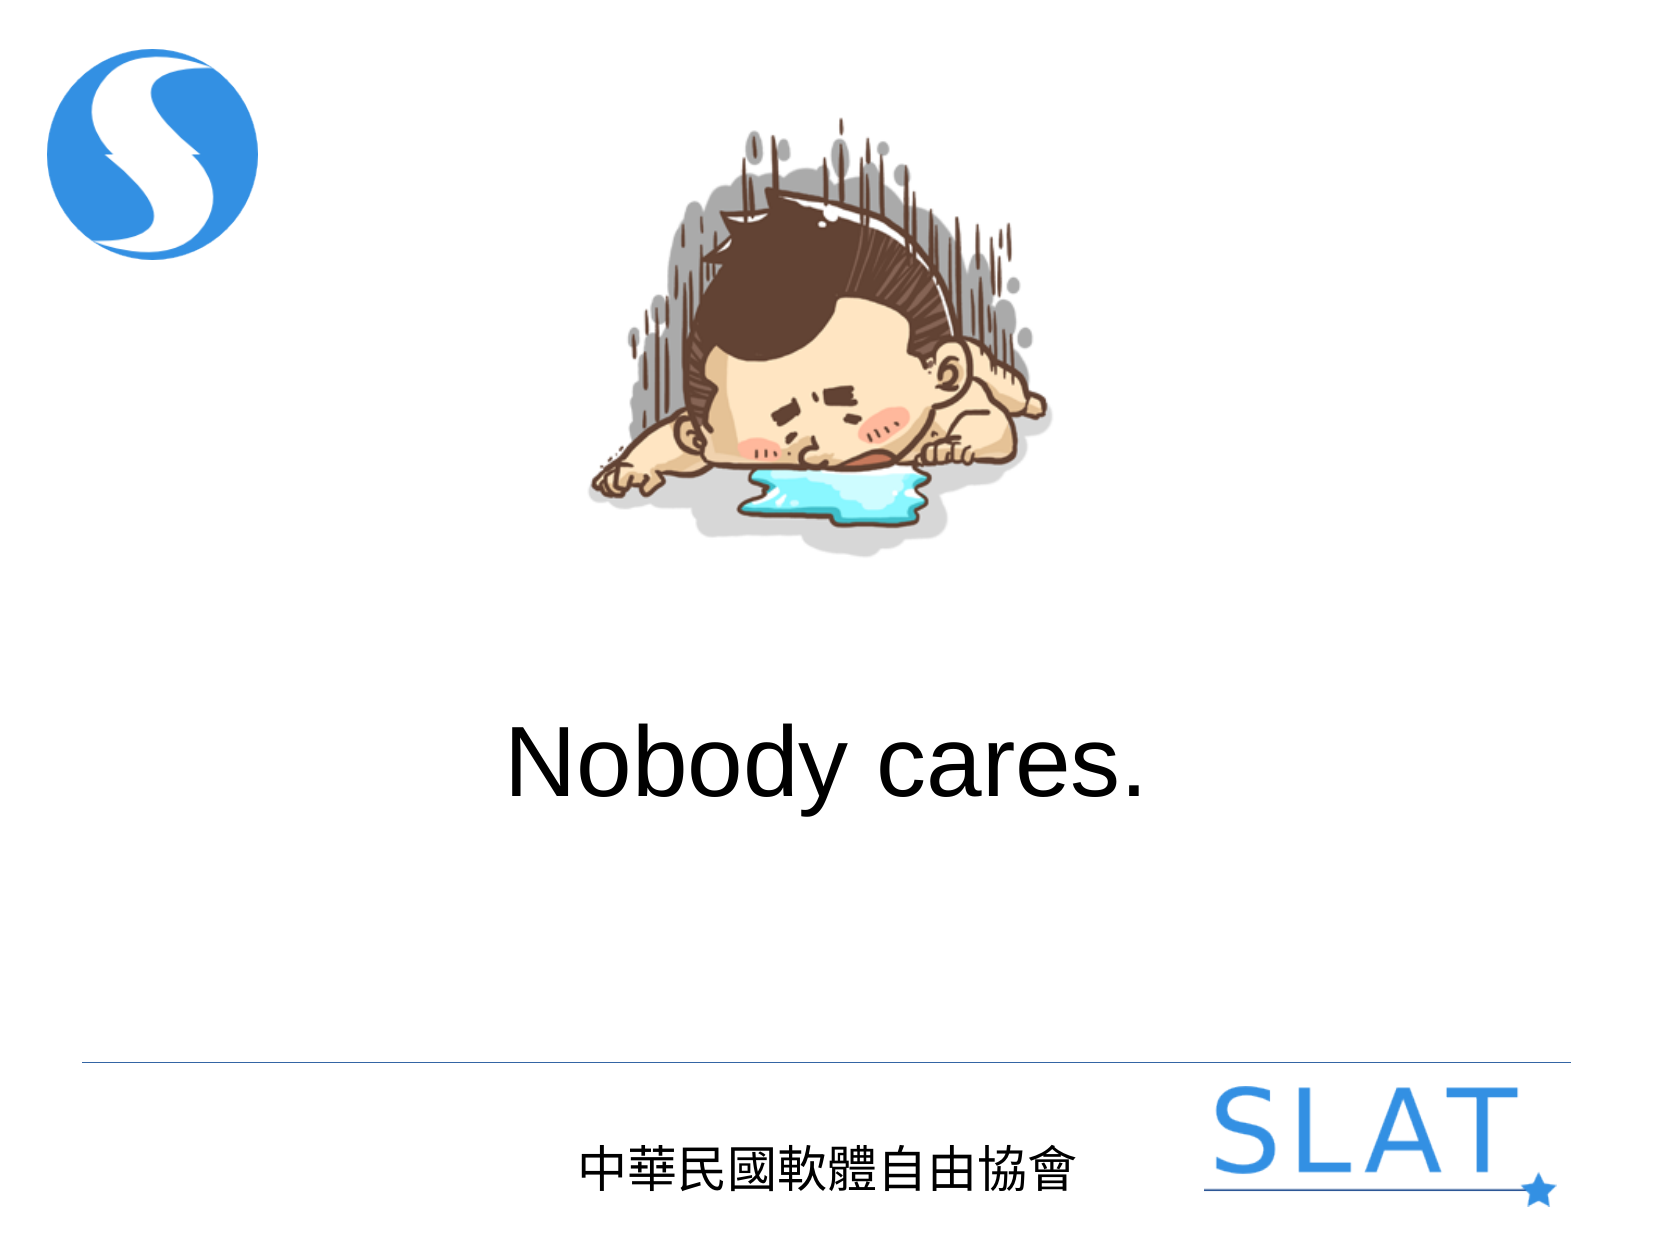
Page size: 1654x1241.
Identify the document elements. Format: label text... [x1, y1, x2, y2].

picture [47, 49, 258, 260]
subtitle Nobody cares. [82, 290, 1571, 1010]
picture [555, 90, 1093, 591]
picture [1204, 1086, 1557, 1207]
